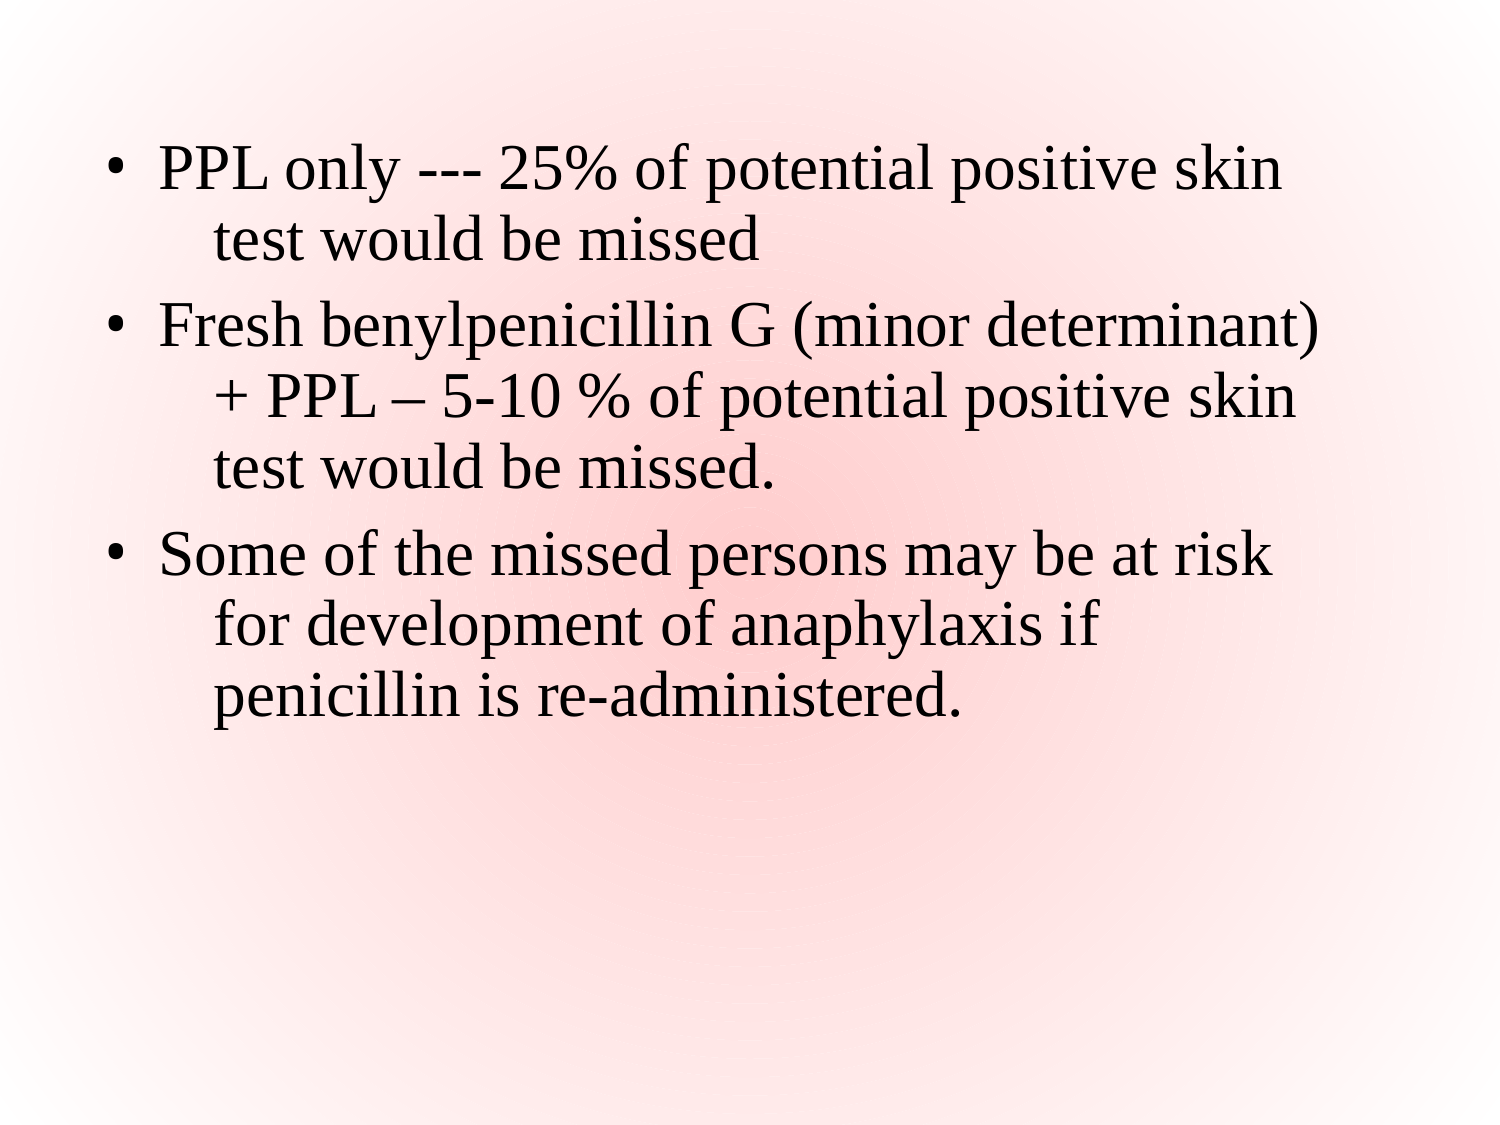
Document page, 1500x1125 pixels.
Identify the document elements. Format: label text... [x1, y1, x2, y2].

list PPL only --- 25% of potential positive skin test would be missed Fresh benylpenicillin G (minor determinant) + PPL – 5-10 % of potential positive skin test would be missed. Some of the missed persons may be at risk for development of anaphylaxis if penicillin is re-administered. [88, 125, 1364, 801]
